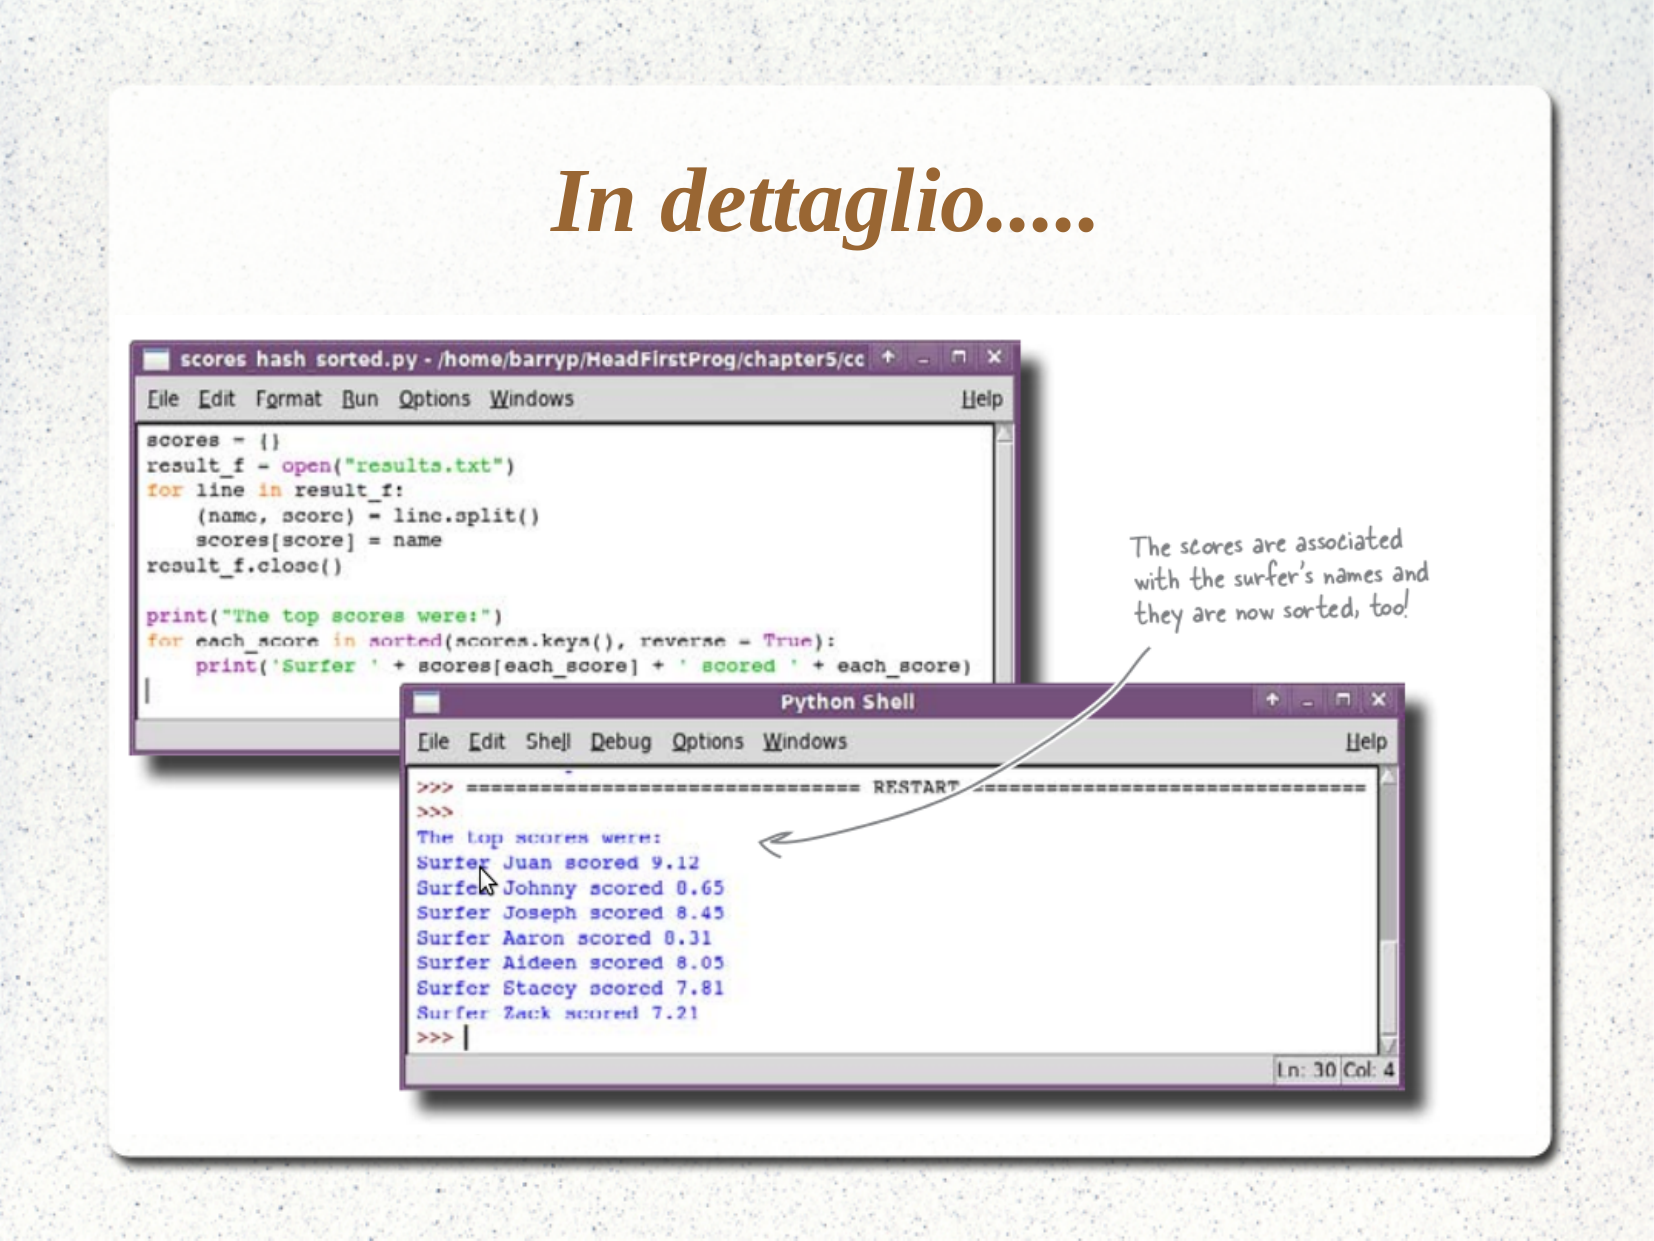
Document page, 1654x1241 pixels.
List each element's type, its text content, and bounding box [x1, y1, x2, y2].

picture [0, 0, 1654, 1241]
title In dettaglio..... [118, 96, 1536, 304]
